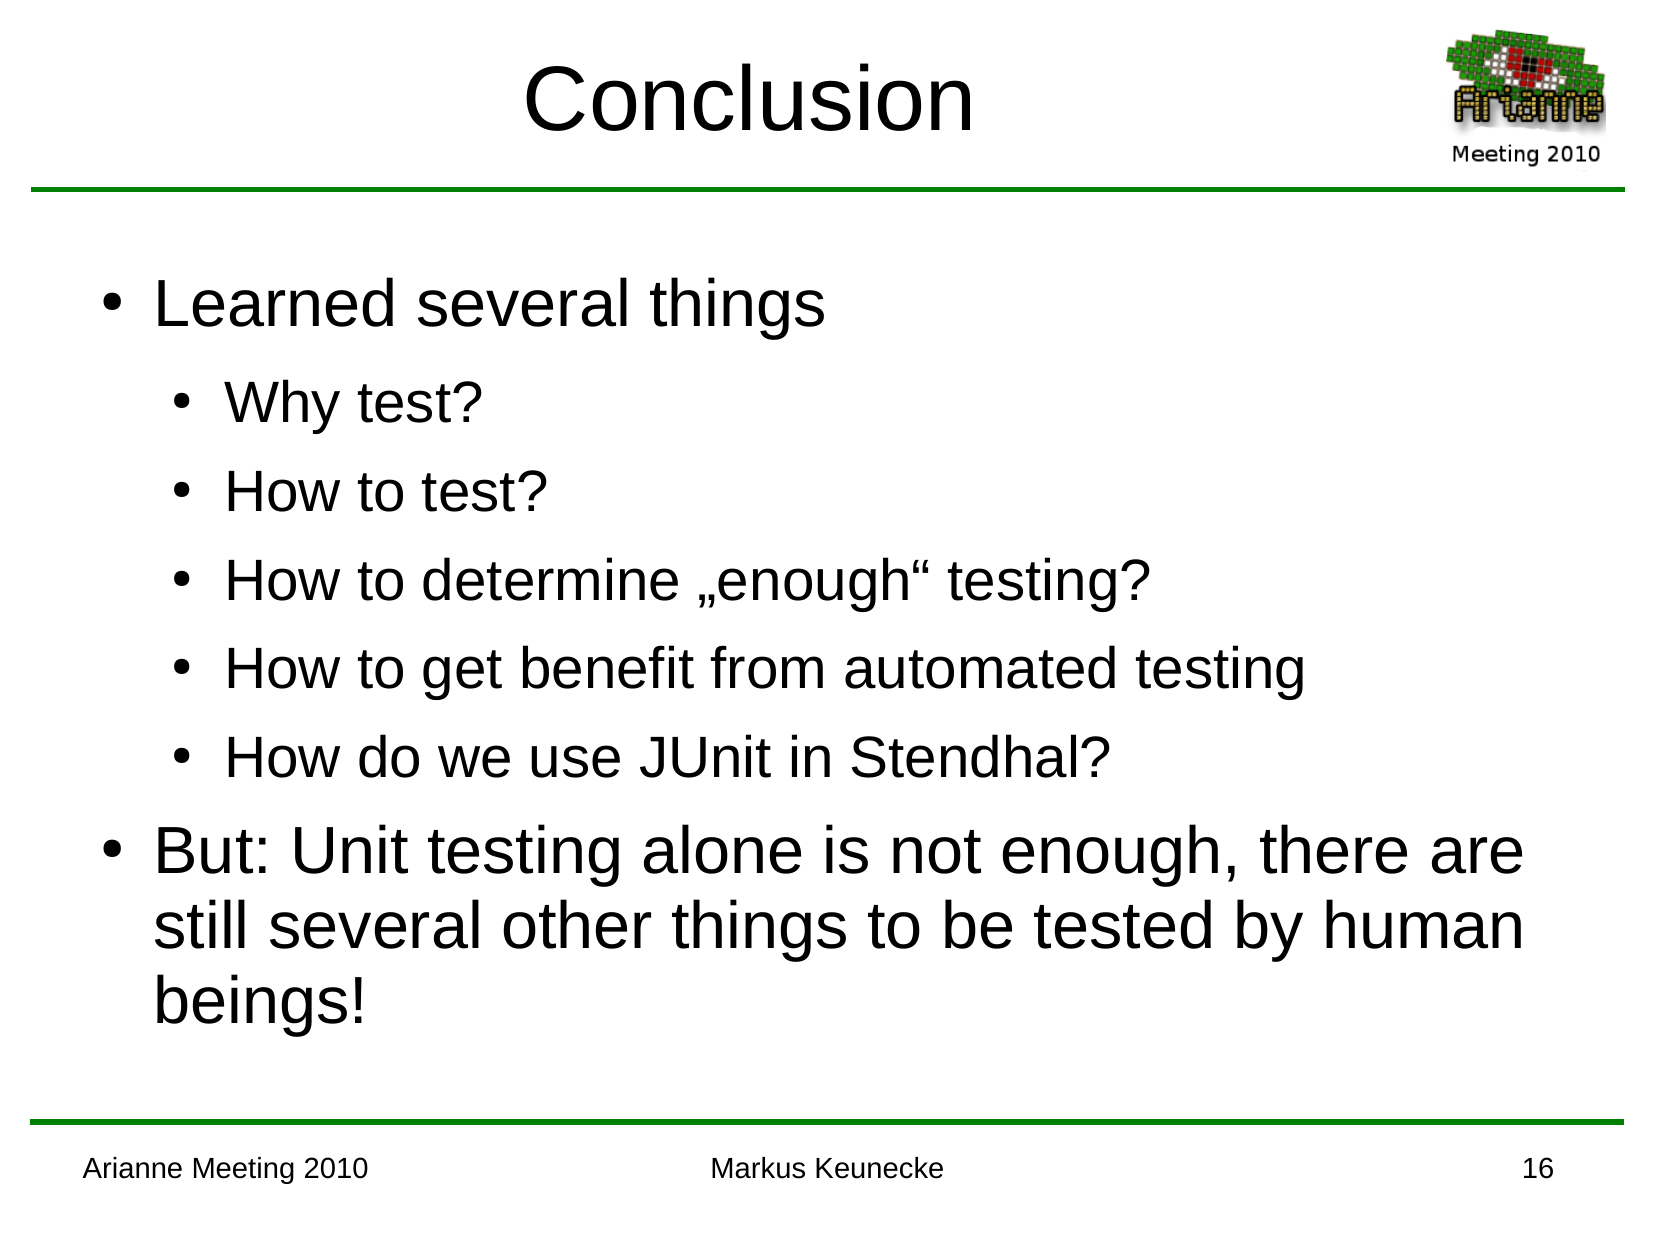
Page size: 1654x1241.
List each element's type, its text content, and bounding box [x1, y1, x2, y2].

title Conclusion [82, 47, 1418, 150]
list Learned several things Why test? How to test? How to determine „enough“ testing? How to get benefit from automated testing How do we use JUnit in Stendhal? But: Unit testing alone is not enough, there are still several other things to be tested by human beings! [82, 265, 1571, 1109]
picture [1446, 29, 1606, 178]
